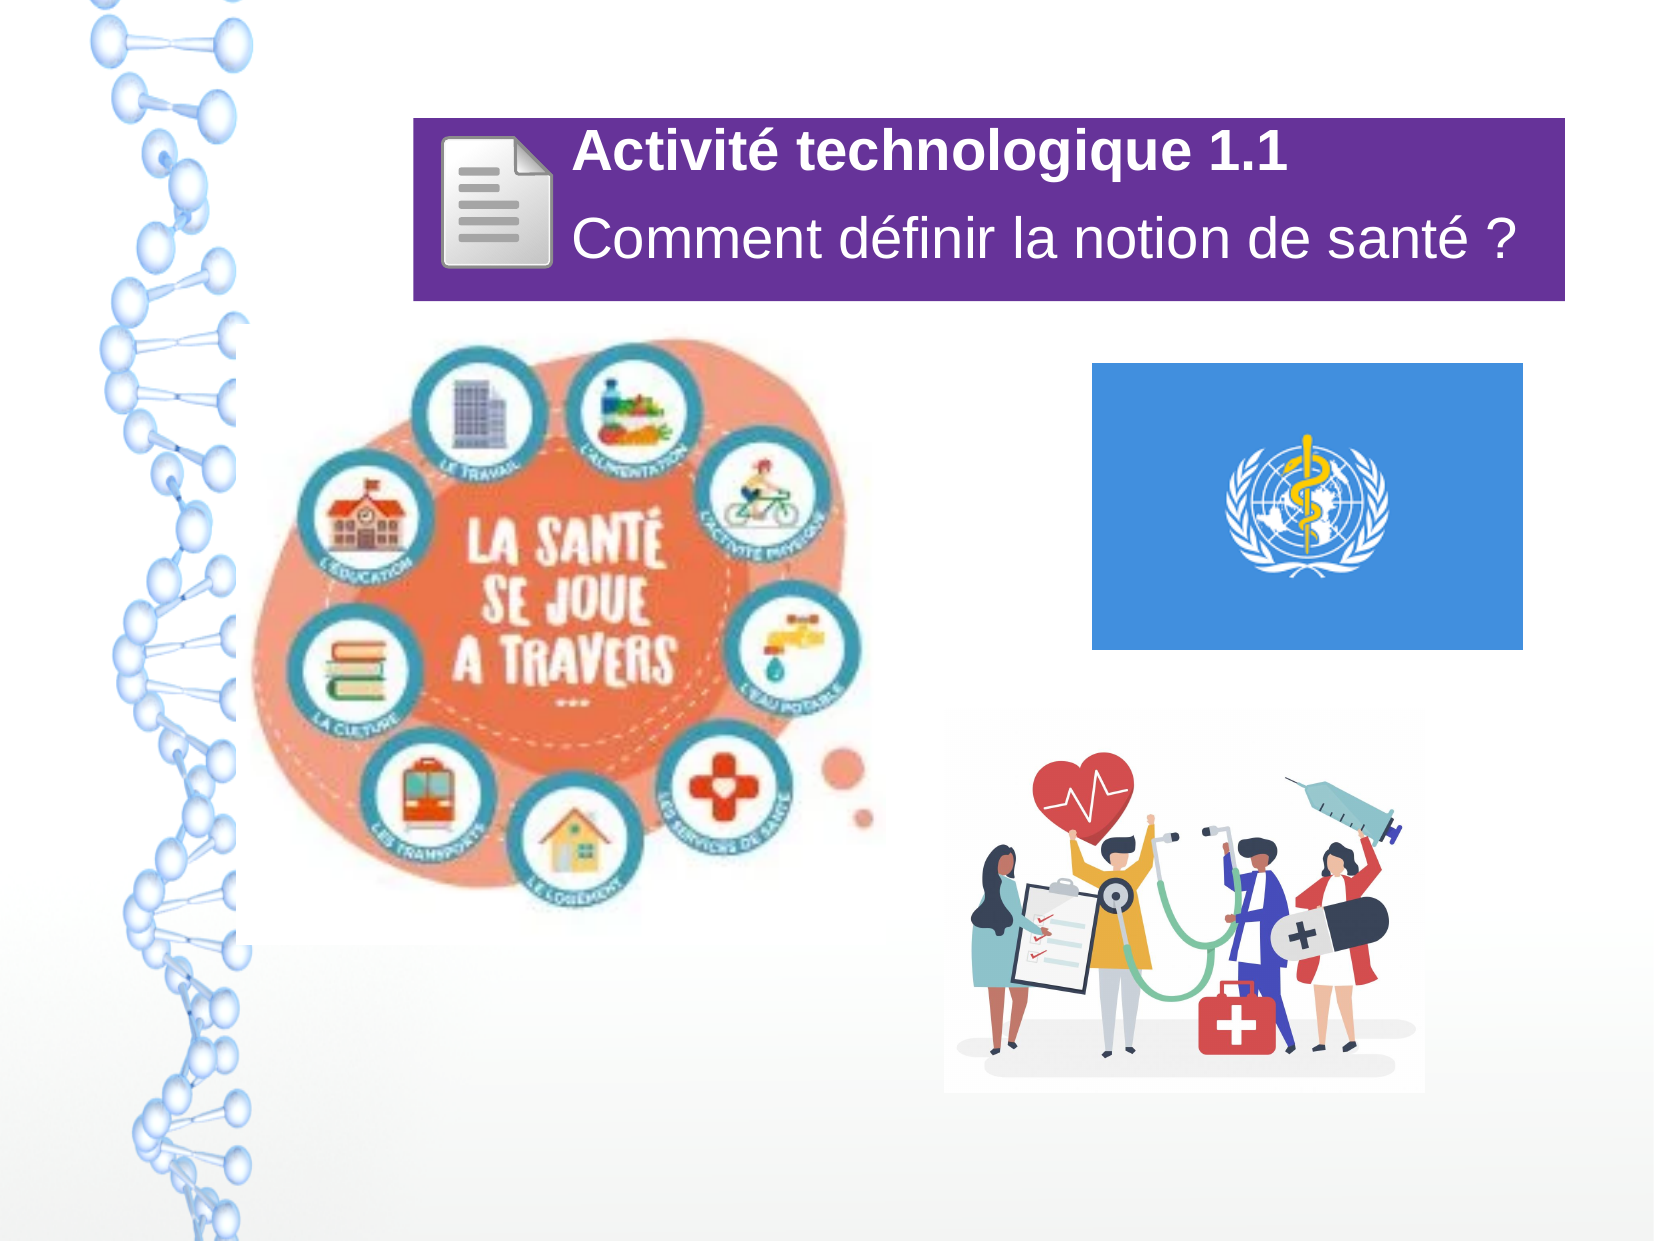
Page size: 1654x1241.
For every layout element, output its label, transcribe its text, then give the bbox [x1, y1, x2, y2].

list Activité technologique 1.1 Comment définir la notion de santé ? [413, 118, 1565, 302]
picture [0, 0, 1654, 1241]
list [432, 108, 1555, 297]
